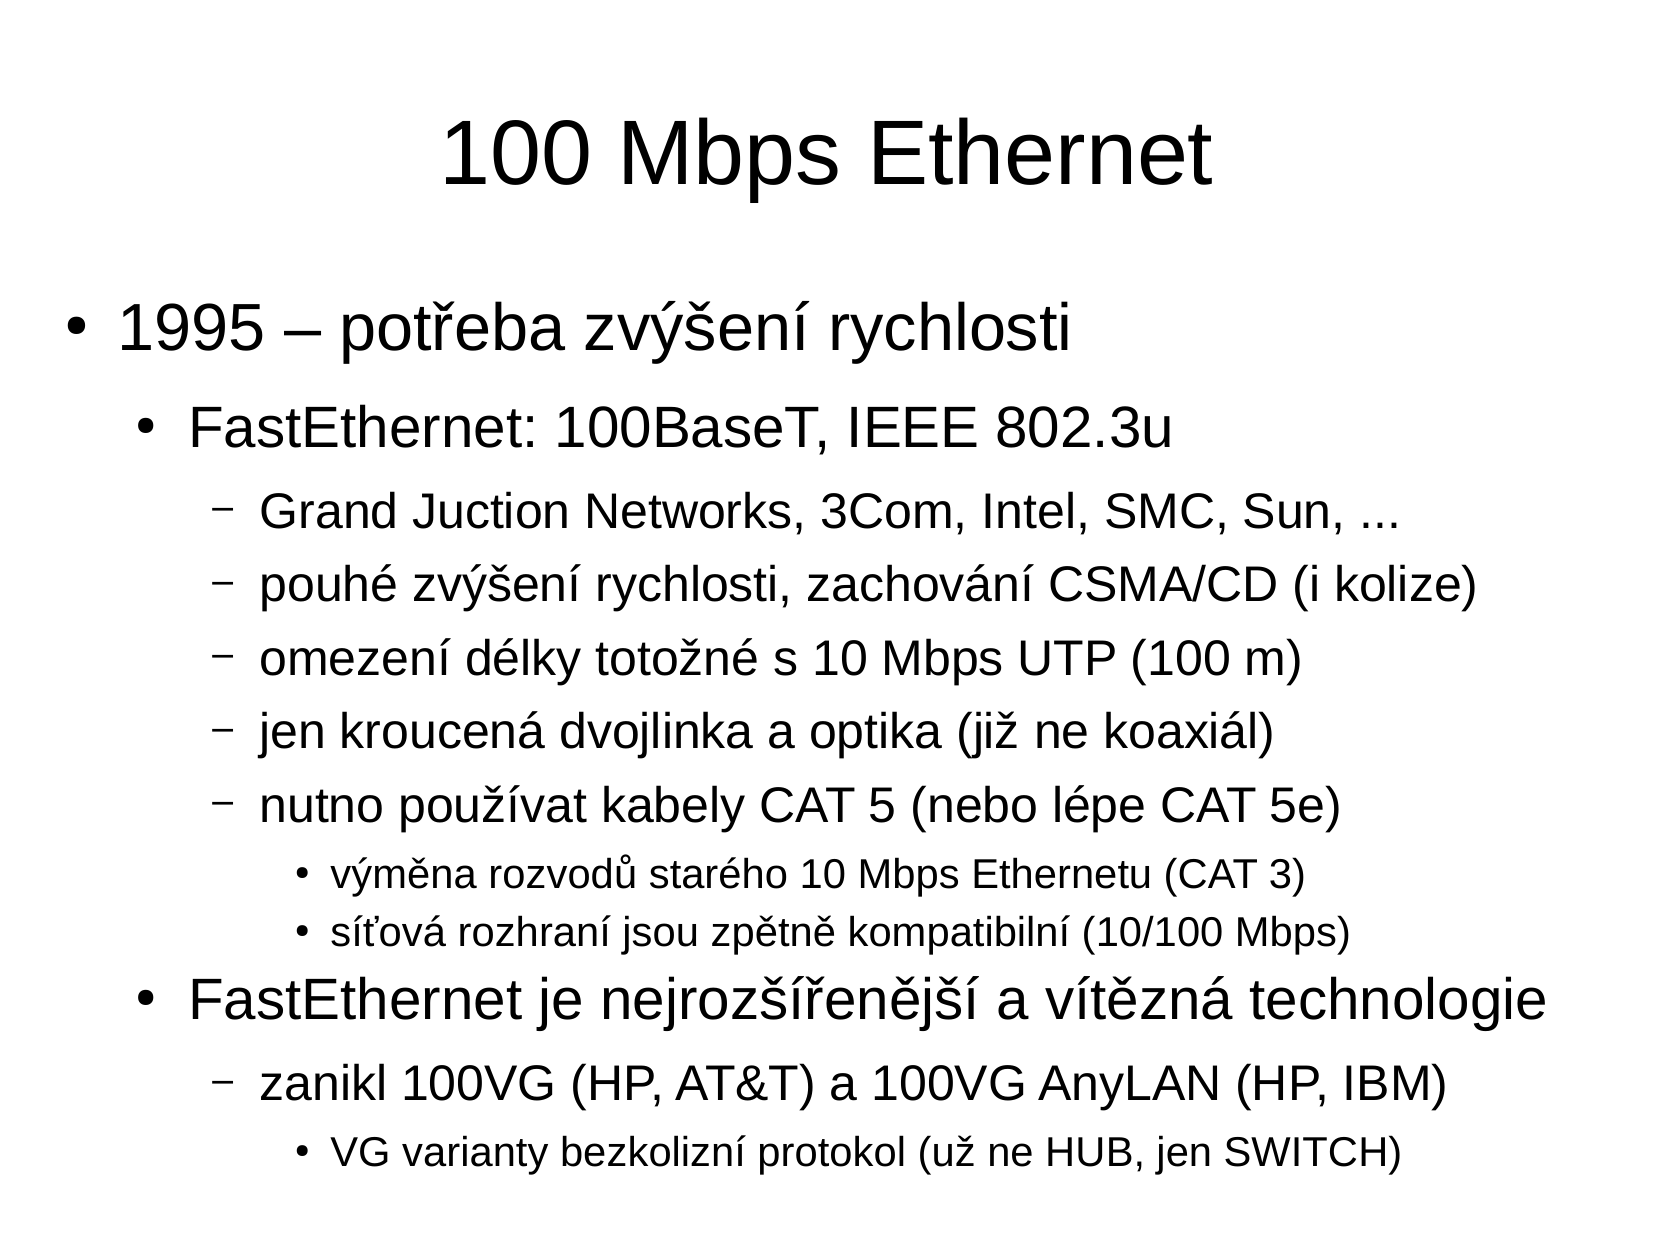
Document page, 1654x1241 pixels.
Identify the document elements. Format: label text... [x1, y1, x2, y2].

title 100 Mbps Ethernet [82, 56, 1571, 250]
list 1995 – potřeba zvýšení rychlosti FastEthernet: 100BaseT, IEEE 802.3u Grand Juction Networks, 3Com, Intel, SMC, Sun, ... pouhé zvýšení rychlosti, zachování CSMA/CD (i kolize) omezení délky totožné s 10 Mbps UTP (100 m) jen kroucená dvojlinka a optika (již ne koaxiál) nutno používat kabely CAT 5 (nebo lépe CAT 5e) výměna rozvodů starého 10 Mbps Ethernetu (CAT 3) síťová rozhraní jsou zpětně kompatibilní (10/100 Mbps) FastEthernet je nejrozšířenější a vítězná technologie zanikl 100VG (HP, AT&T) a 100VG AnyLAN (HP, IBM) VG varianty bezkolizní protokol (už ne HUB, jen SWITCH) [46, 290, 1602, 1176]
